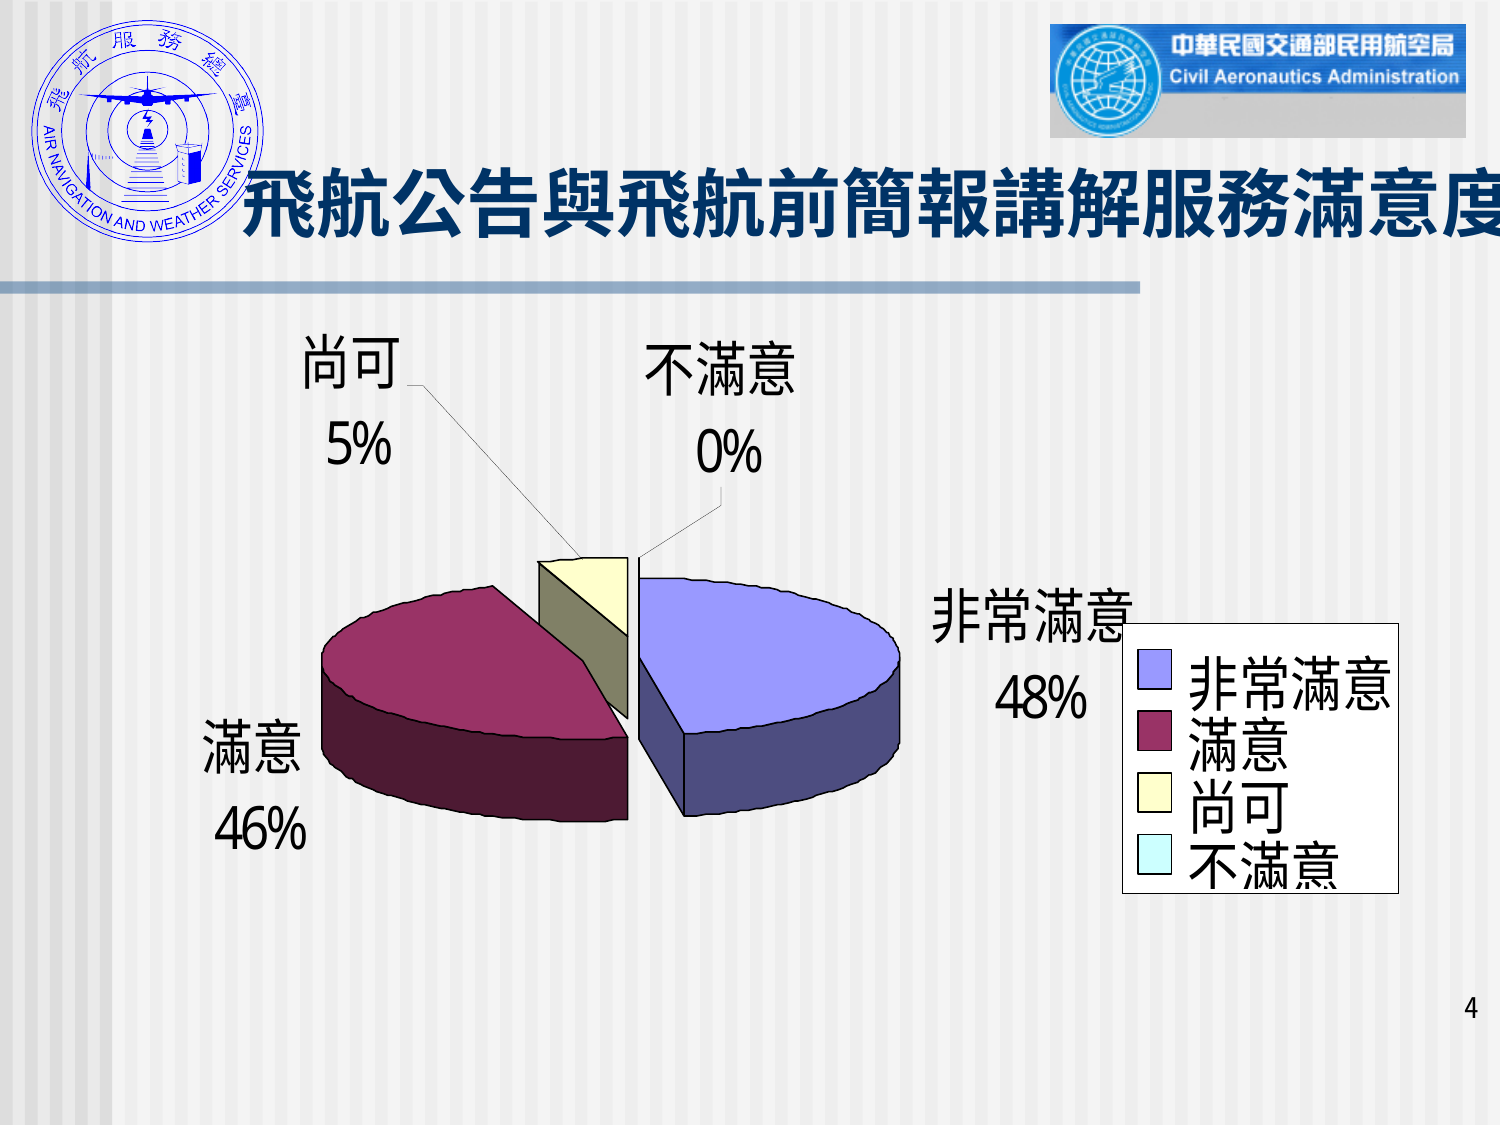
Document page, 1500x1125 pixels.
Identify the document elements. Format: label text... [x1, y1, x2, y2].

text_box <編號> [1447, 964, 1495, 1040]
title 飛航公告與飛航前簡報講解服務滿意度 [171, 148, 1500, 255]
chart [88, 331, 1447, 1071]
